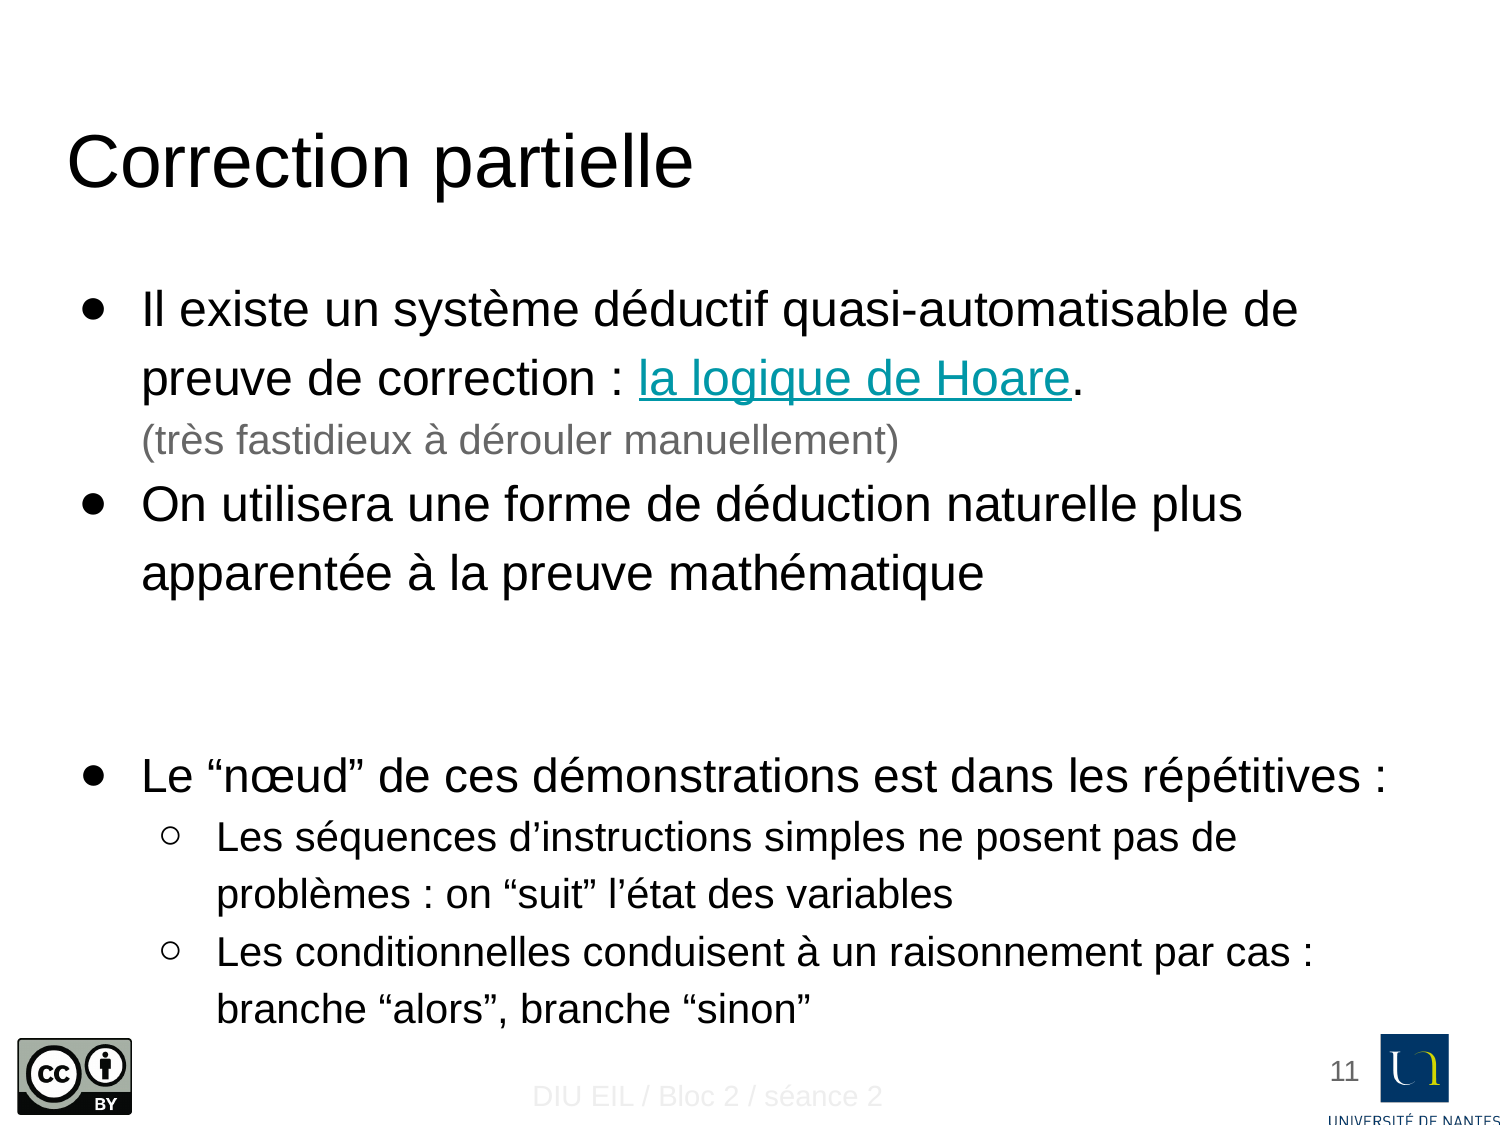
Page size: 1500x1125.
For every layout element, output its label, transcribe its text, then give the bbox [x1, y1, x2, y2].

title Correction partielle [51, 97, 1449, 223]
list Il existe un système déductif quasi-automatisable de preuve de correction : la logique de Hoare. (très fastidieux à dérouler manuellement) On utilisera une forme de déduction naturelle plus apparentée à la preuve mathématique Le “nœud” de ces démonstrations est dans les répétitives : Les séquences d’instructions simples ne posent pas de problèmes : on “suit” l’état des variables Les conditionnelles conduisent à un raisonnement par cas : branche “alors”, branche “sinon” [51, 252, 1449, 1064]
slide_number <numéro> [1284, 1038, 1375, 1102]
picture [1329, 1034, 1500, 1125]
picture [17, 1038, 132, 1115]
